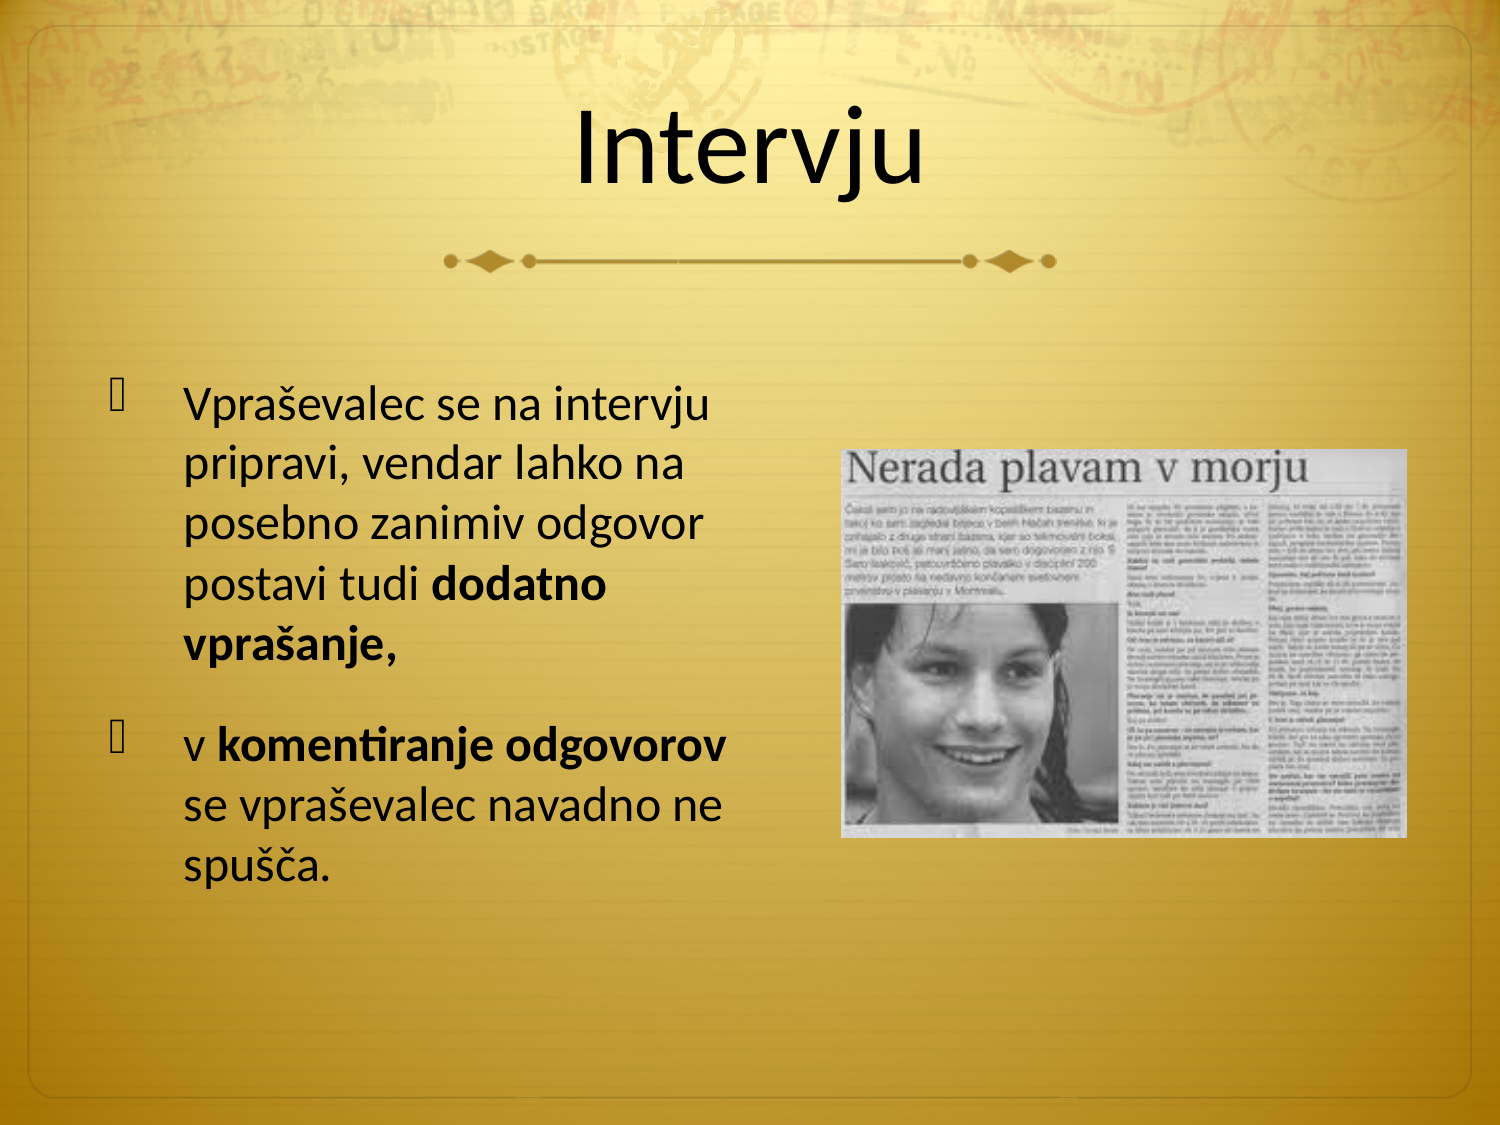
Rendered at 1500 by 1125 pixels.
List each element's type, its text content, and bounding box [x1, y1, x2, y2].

picture [0, 0, 1500, 1125]
list Vpraševalec se na intervju pripravi, vendar lahko na posebno zanimiv odgovor postavi tudi dodatno vprašanje, v komentiranje odgovorov se vpraševalec navadno ne spušča. [93, 362, 751, 1038]
title Intervju [93, 45, 1407, 233]
